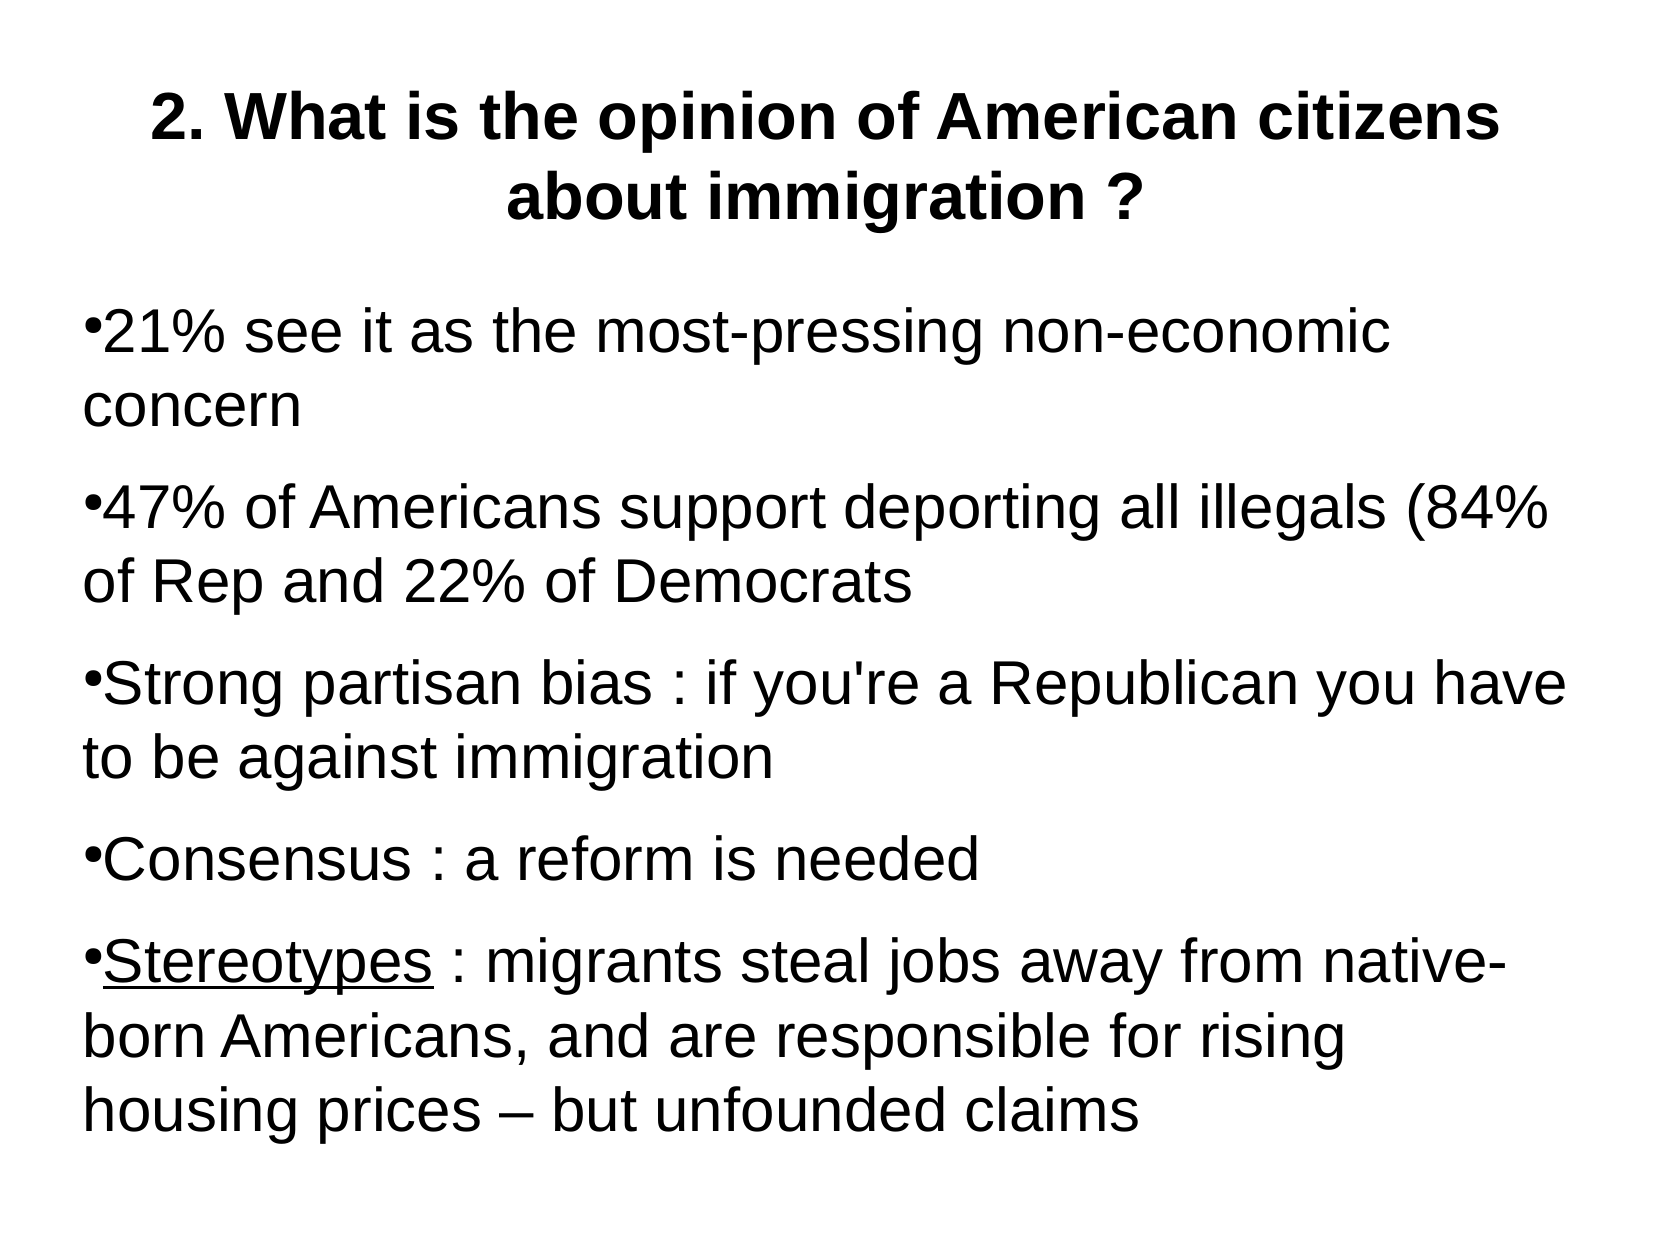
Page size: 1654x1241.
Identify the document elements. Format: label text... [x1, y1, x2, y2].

title 2. What is the opinion of American citizens about immigration ? [82, 49, 1571, 257]
list 21% see it as the most-pressing non-economic concern 47% of Americans support deporting all illegals (84% of Rep and 22% of Democrats Strong partisan bias : if you're a Republican you have to be against immigration Consensus : a reform is needed Stereotypes : migrants steal jobs away from native-born Americans, and are responsible for rising housing prices – but unfounded claims [82, 290, 1571, 1151]
